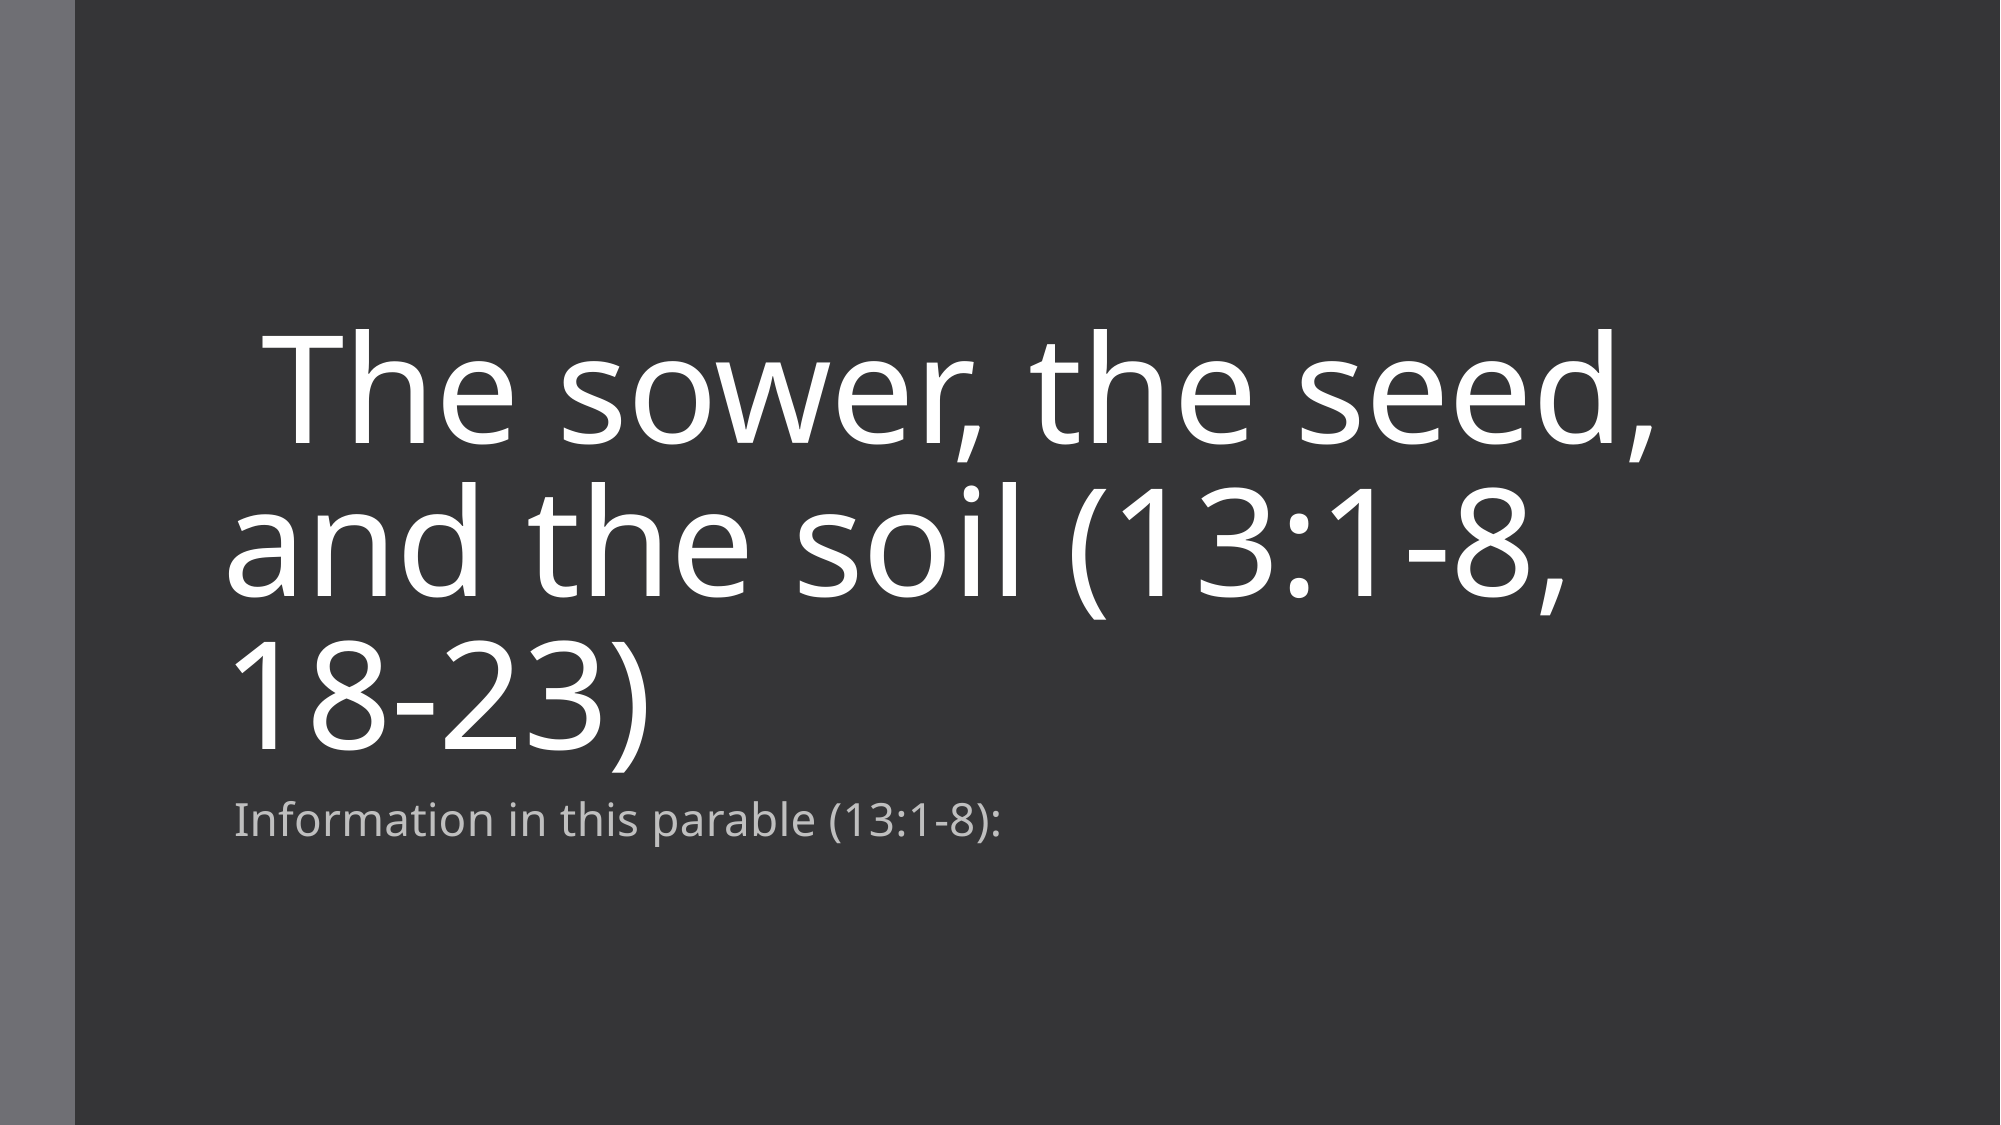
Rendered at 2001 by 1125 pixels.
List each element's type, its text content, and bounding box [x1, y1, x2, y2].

subtitle Information in this parable (13:1-8): [206, 787, 1752, 1066]
title The sower, the seed, and the soil (13:1-8, 18-23) [206, 124, 1752, 787]
